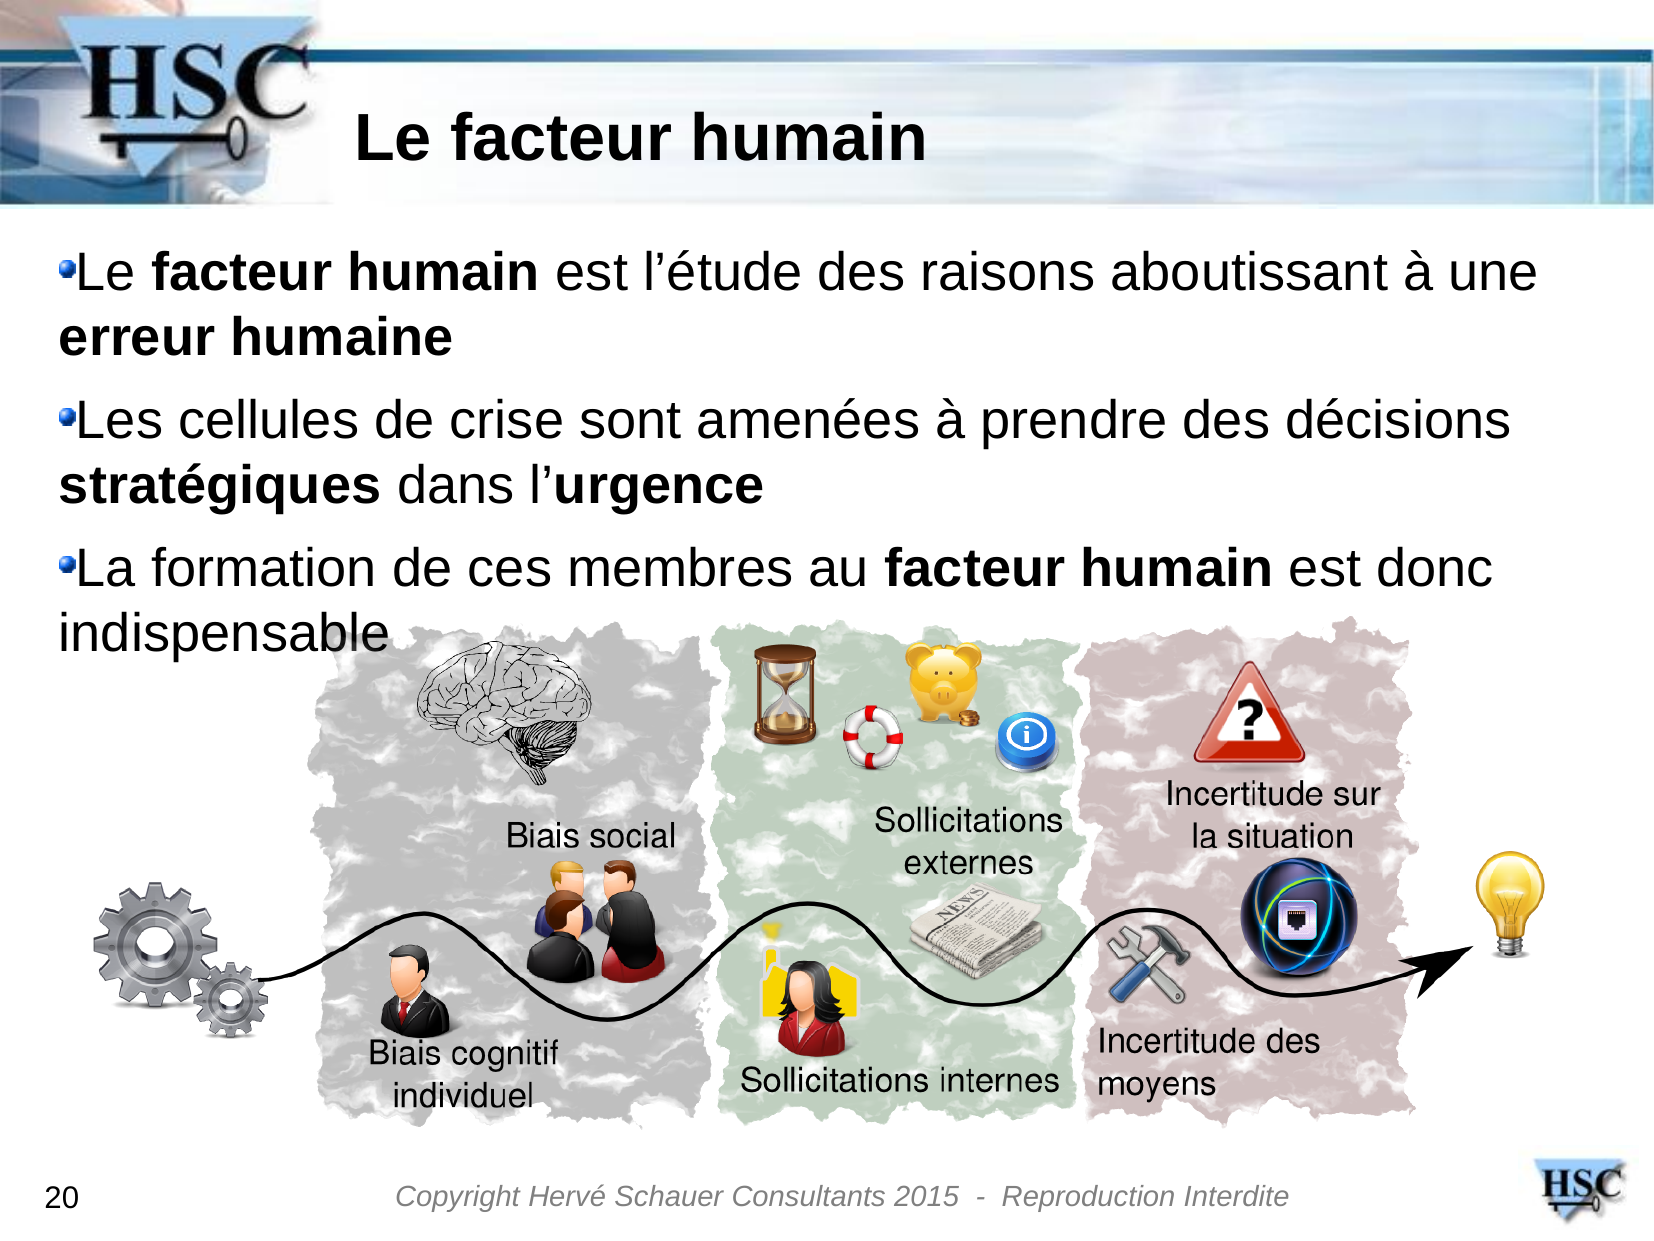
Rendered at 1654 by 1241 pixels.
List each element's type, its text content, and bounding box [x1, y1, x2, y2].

title Le facteur humain [354, 59, 1654, 210]
picture [90, 536, 1564, 1211]
list Le facteur humain est l’étude des raisons aboutissant à une erreur humaine Les cellules de crise sont amenées à prendre des décisions stratégiques dans l’urgence La formation de ces membres au facteur humain est donc indispensable [59, 236, 1625, 1152]
